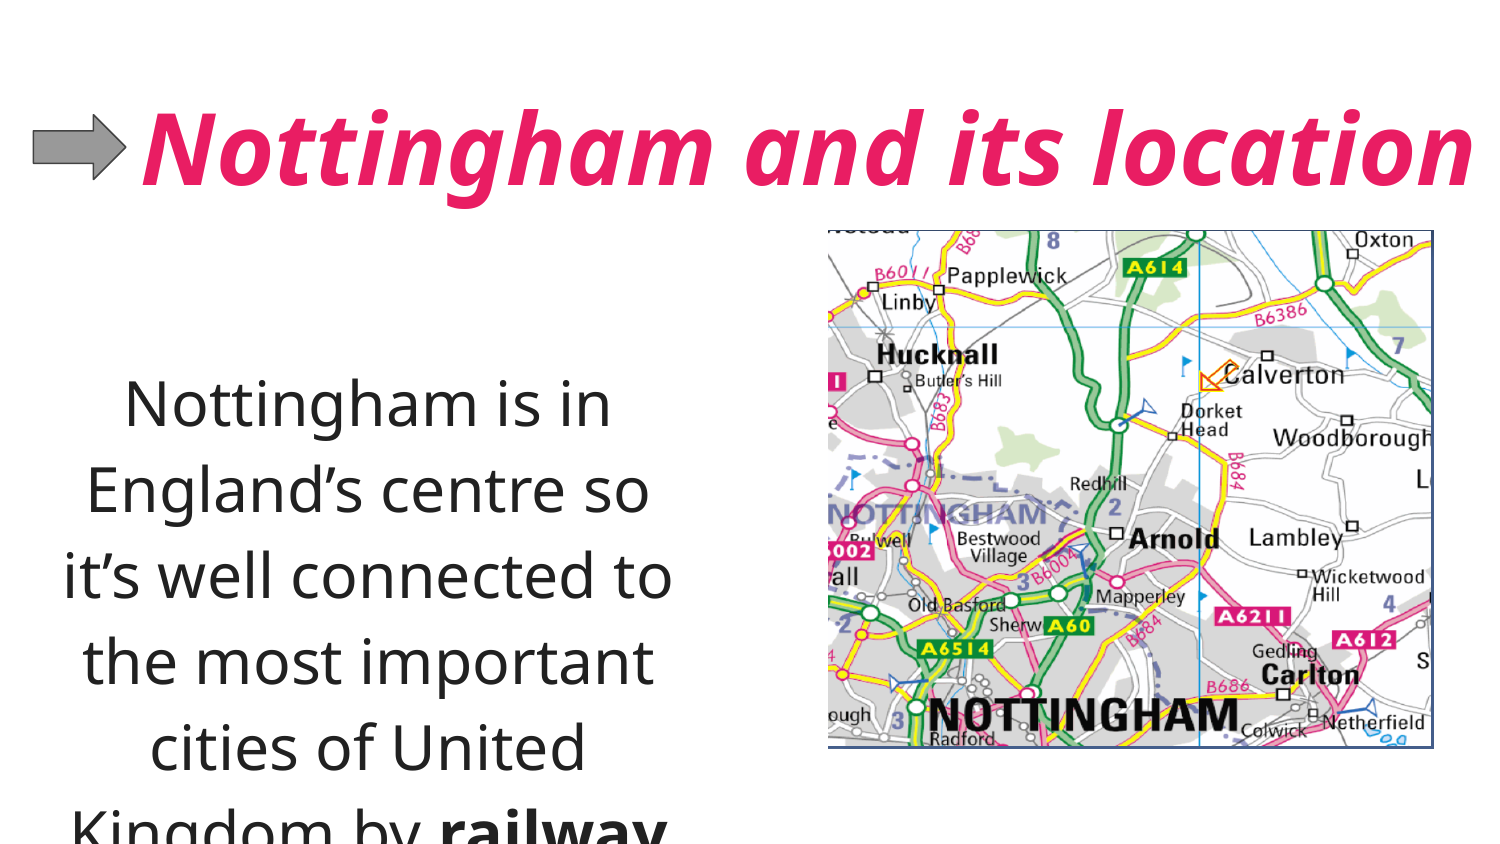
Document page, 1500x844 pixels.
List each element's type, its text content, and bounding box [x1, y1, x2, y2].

text_box Nottingham is in England’s centre so it’s well connected to the most important cities of United Kingdom by railway and freeways [25, 278, 712, 798]
picture [828, 230, 1434, 749]
text_box [33, 114, 126, 180]
title Nottingham and its location [125, 100, 1500, 221]
